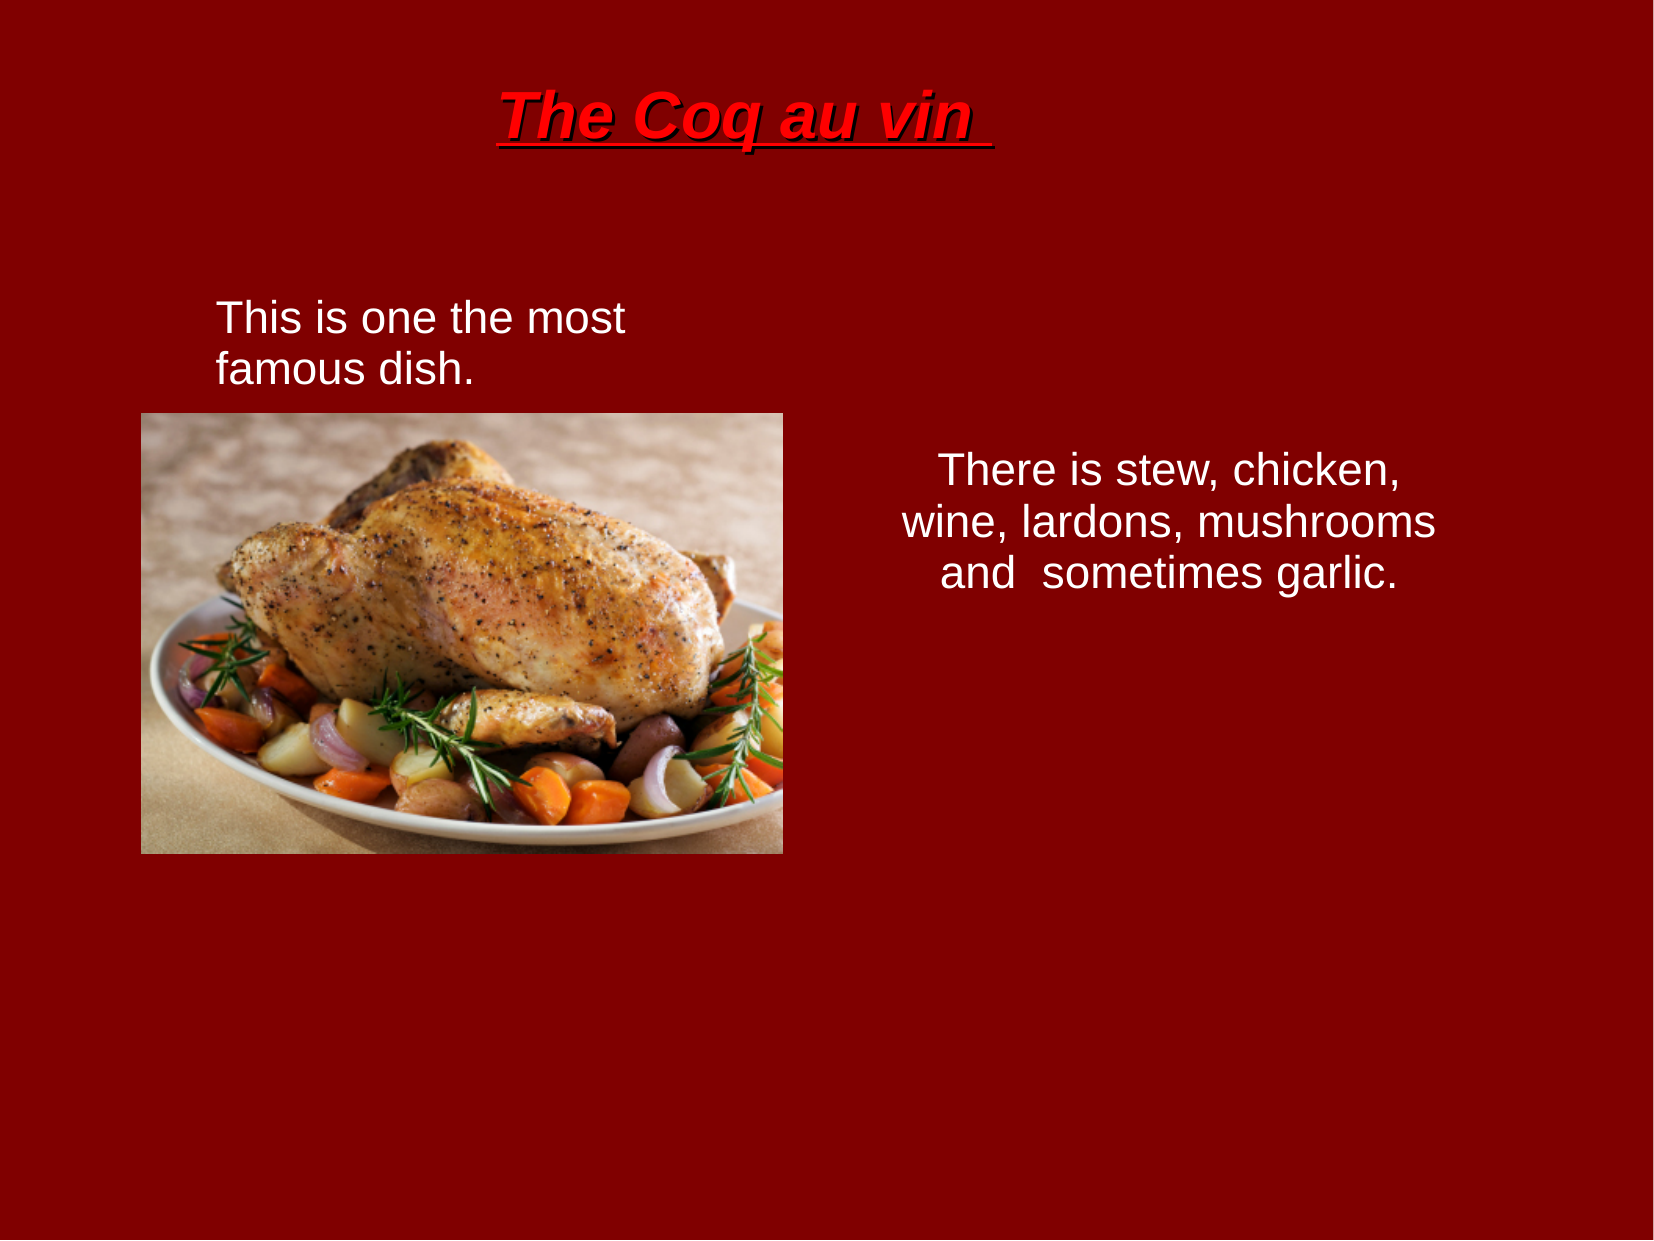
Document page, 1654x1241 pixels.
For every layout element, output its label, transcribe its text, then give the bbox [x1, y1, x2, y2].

picture [141, 413, 783, 854]
text_box This is one the most famous dish. [200, 284, 721, 461]
text_box The Coq au vin [354, 70, 1134, 161]
text_box There is stew, chicken, wine, lardons, mushrooms and sometimes garlic. [885, 437, 1453, 755]
